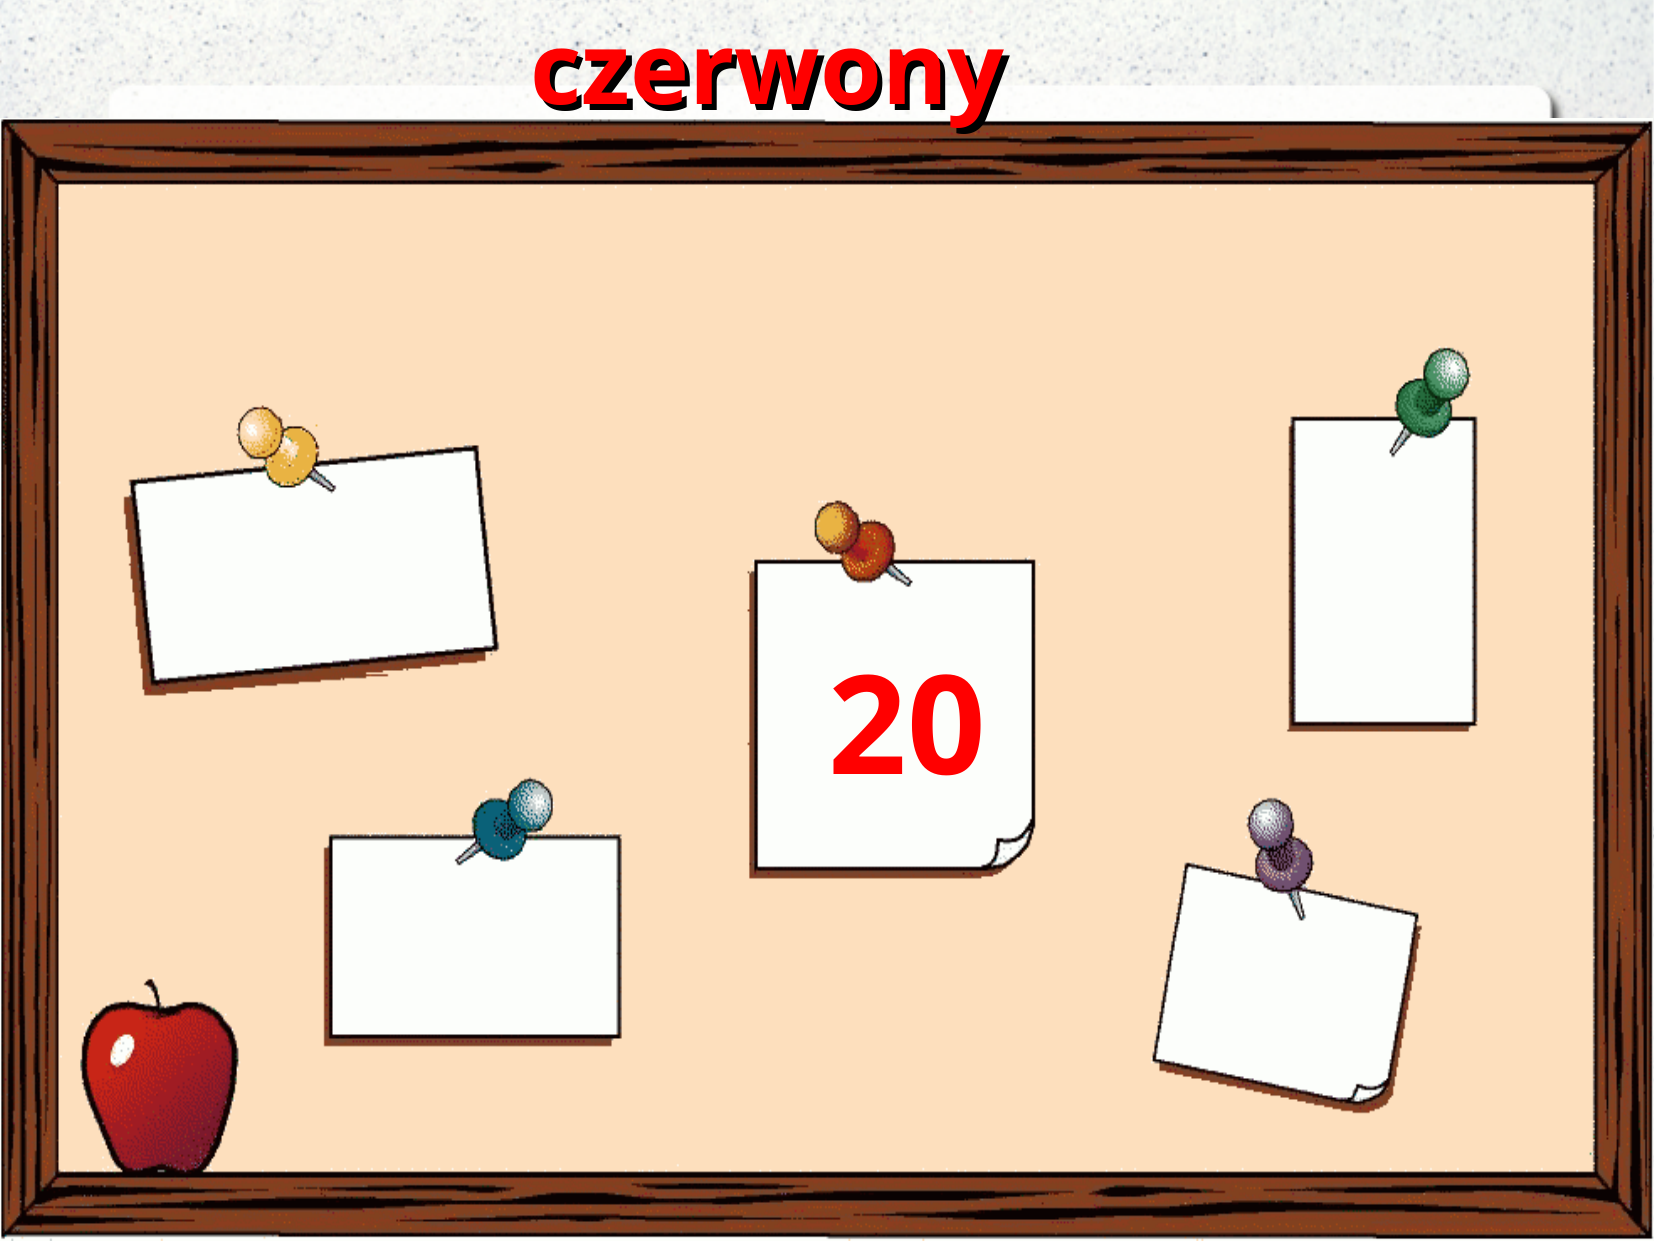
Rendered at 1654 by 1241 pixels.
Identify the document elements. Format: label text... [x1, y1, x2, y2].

text_box 20 [767, 620, 1048, 803]
picture [0, 0, 1654, 1241]
text_box [1151, 909, 1418, 1093]
text_box czerwony [354, 0, 1182, 146]
